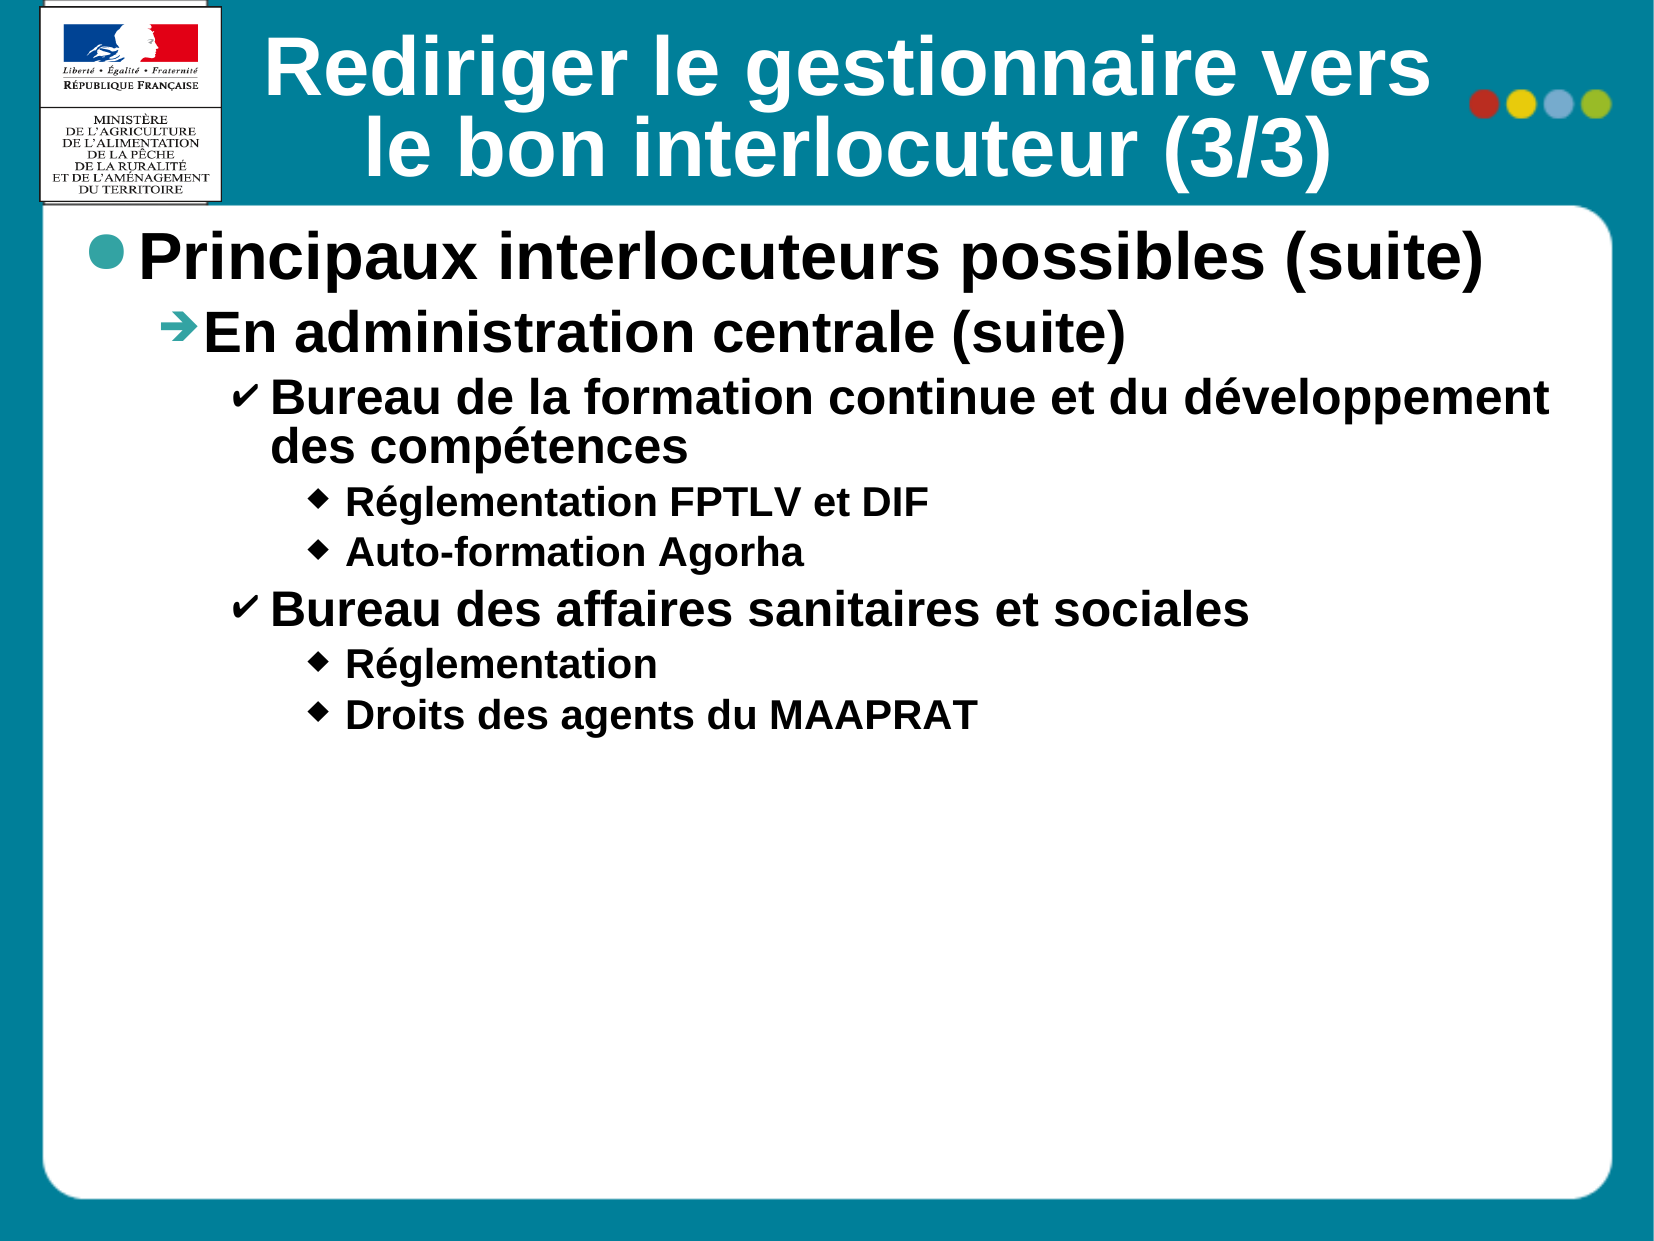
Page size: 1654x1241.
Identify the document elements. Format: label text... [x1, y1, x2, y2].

title Rediriger le gestionnaire vers le bon interlocuteur (3/3) [162, 0, 1536, 227]
list Principaux interlocuteurs possibles (suite) En administration centrale (suite) Bureau de la formation continue et du développement des compétences Réglementation FPTLV et DIF Auto-formation Agorha Bureau des affaires sanitaires et sociales Réglementation Droits des agents du MAAPRAT [82, 227, 1565, 1110]
picture [0, 0, 1654, 1241]
